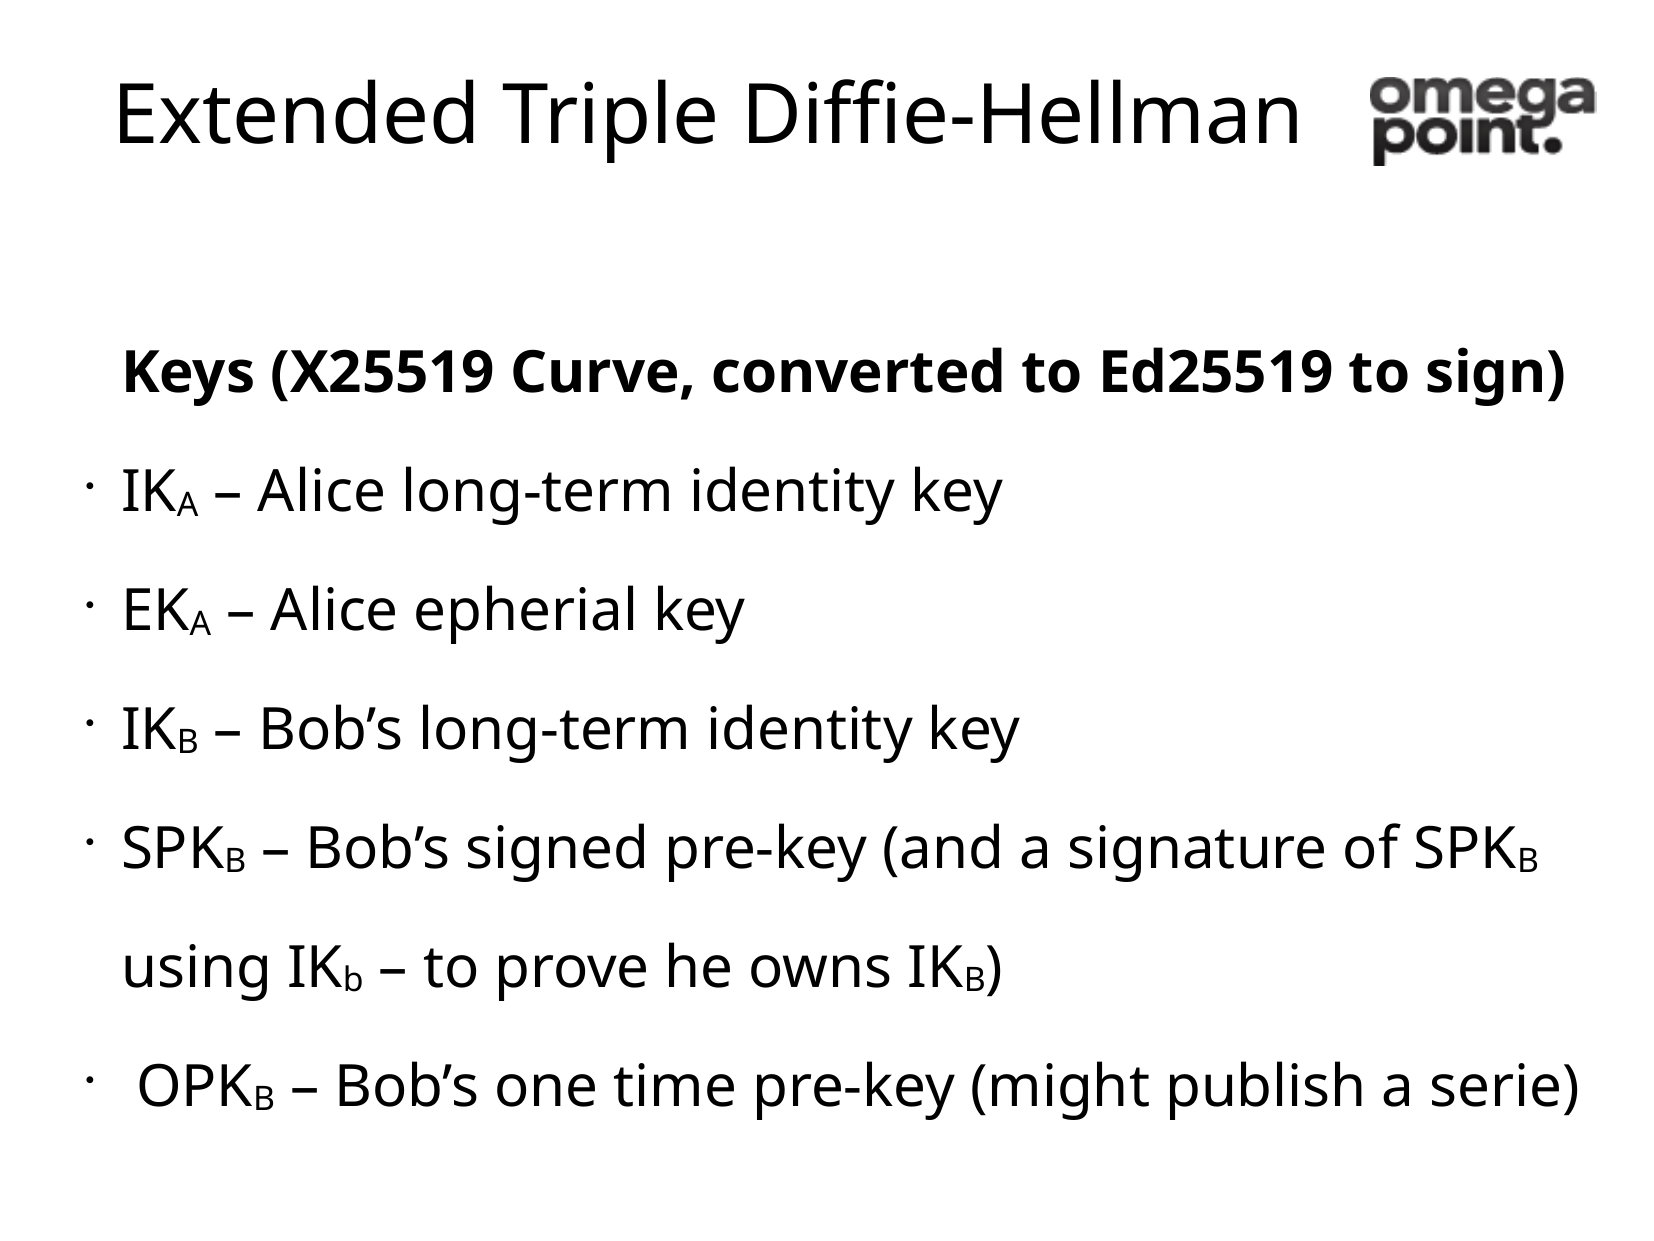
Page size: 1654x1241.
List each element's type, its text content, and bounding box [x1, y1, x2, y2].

text_box Extended Triple Diffie-Hellman [0, 0, 1453, 269]
text_box Keys (X25519 Curve, converted to Ed25519 to sign) IKA – Alice long-term identity key EKA – Alice epherial key IKB – Bob’s long-term identity key SPKB – Bob’s signed pre-key (and a signature of SPKB using IKb – to prove he owns IKB) OPKB – Bob’s one time pre-key (might publish a serie) [70, 283, 1654, 1196]
picture [1370, 77, 1597, 166]
